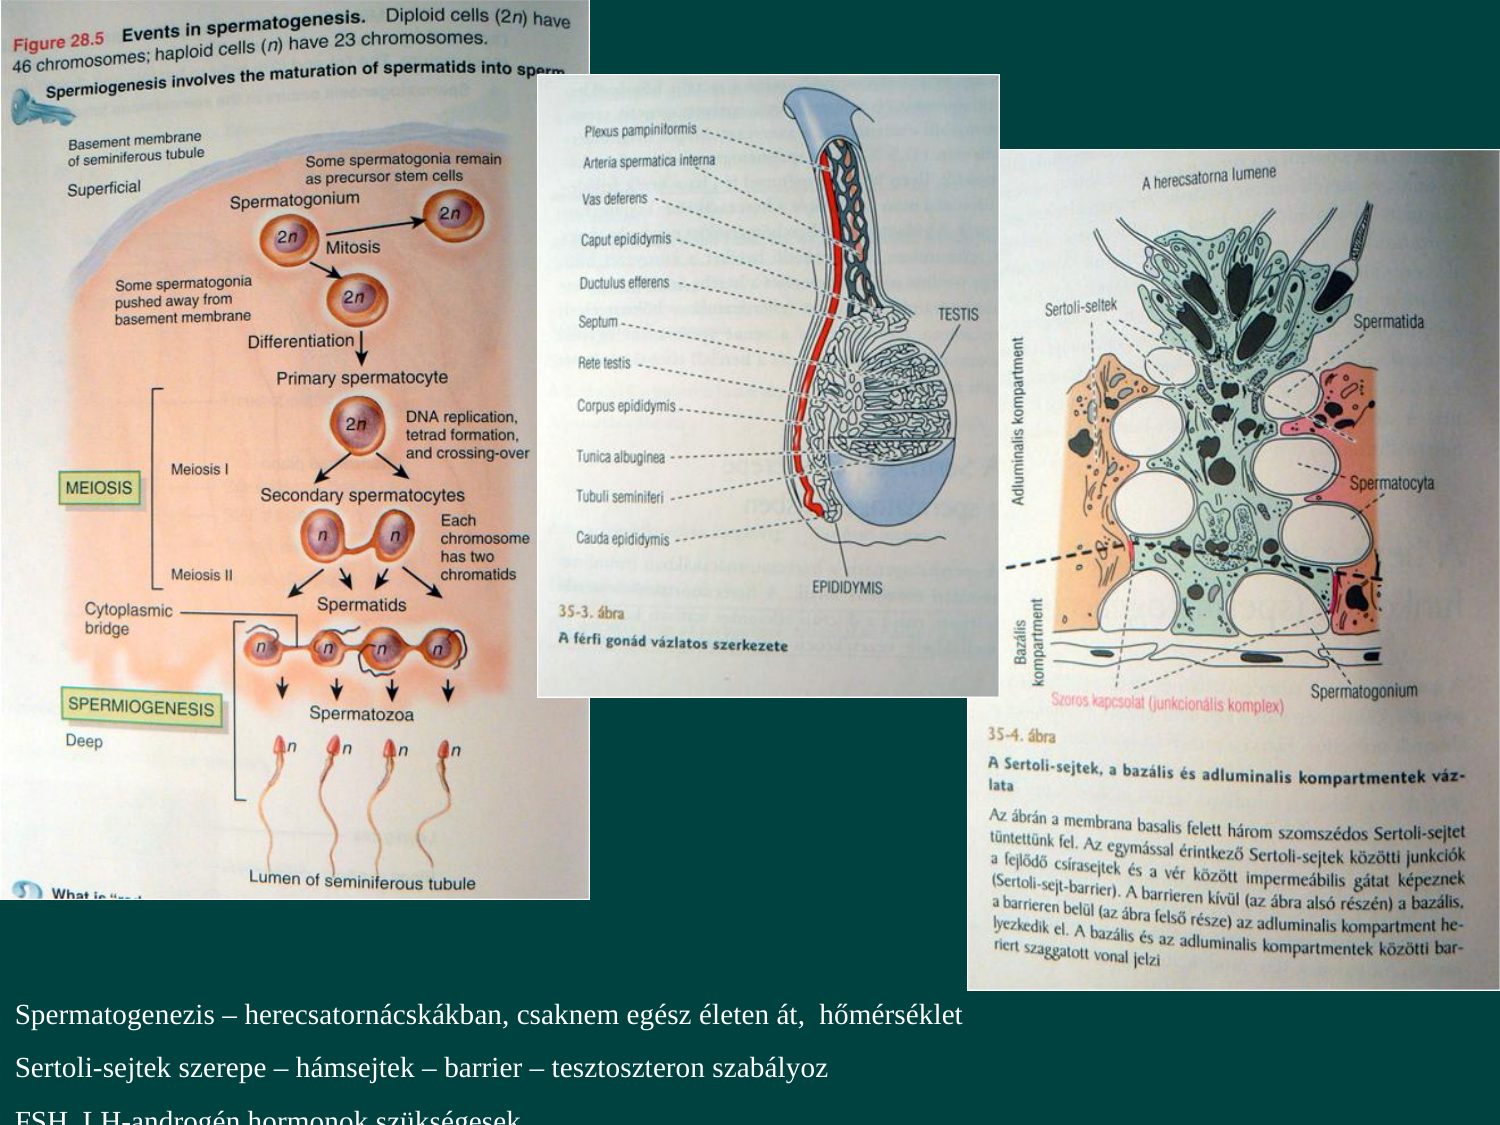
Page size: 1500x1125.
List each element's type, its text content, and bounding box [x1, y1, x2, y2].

text_box Spermatogenezis – herecsatornácskákban, csaknem egész életen át, hőmérséklet Sertoli-sejtek szerepe – hámsejtek – barrier – tesztoszteron szabályoz FSH, LH-androgén hormonok szükségesek [0, 987, 988, 1125]
picture [0, 0, 1500, 991]
